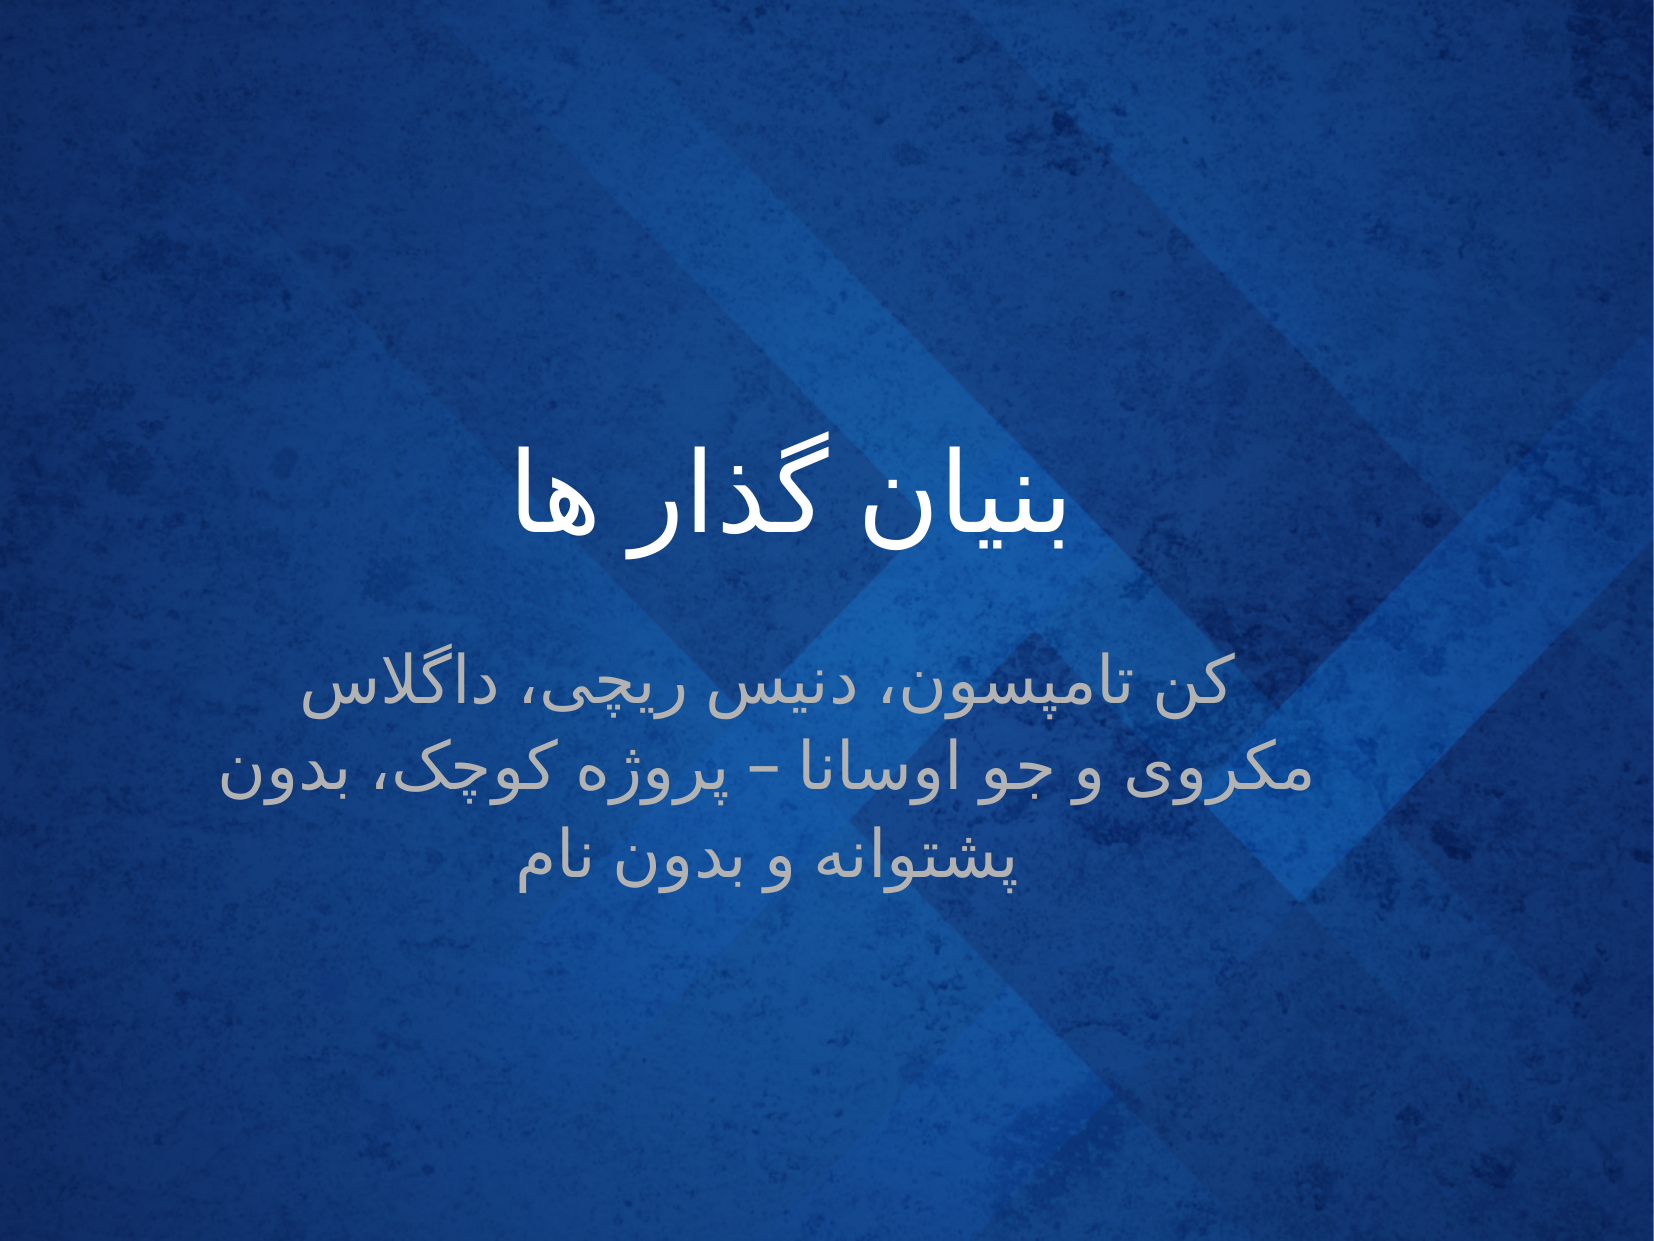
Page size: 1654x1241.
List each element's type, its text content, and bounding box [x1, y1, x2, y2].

title بنیان گذار ها [194, 383, 1388, 628]
subtitle کن تامپسون، دنیس ریچی، داگلاس مکروی و جو اوسانا – پروژه کوچک، بدون پشتوانه و بدون نام [194, 637, 1341, 910]
picture [0, 0, 1654, 1241]
